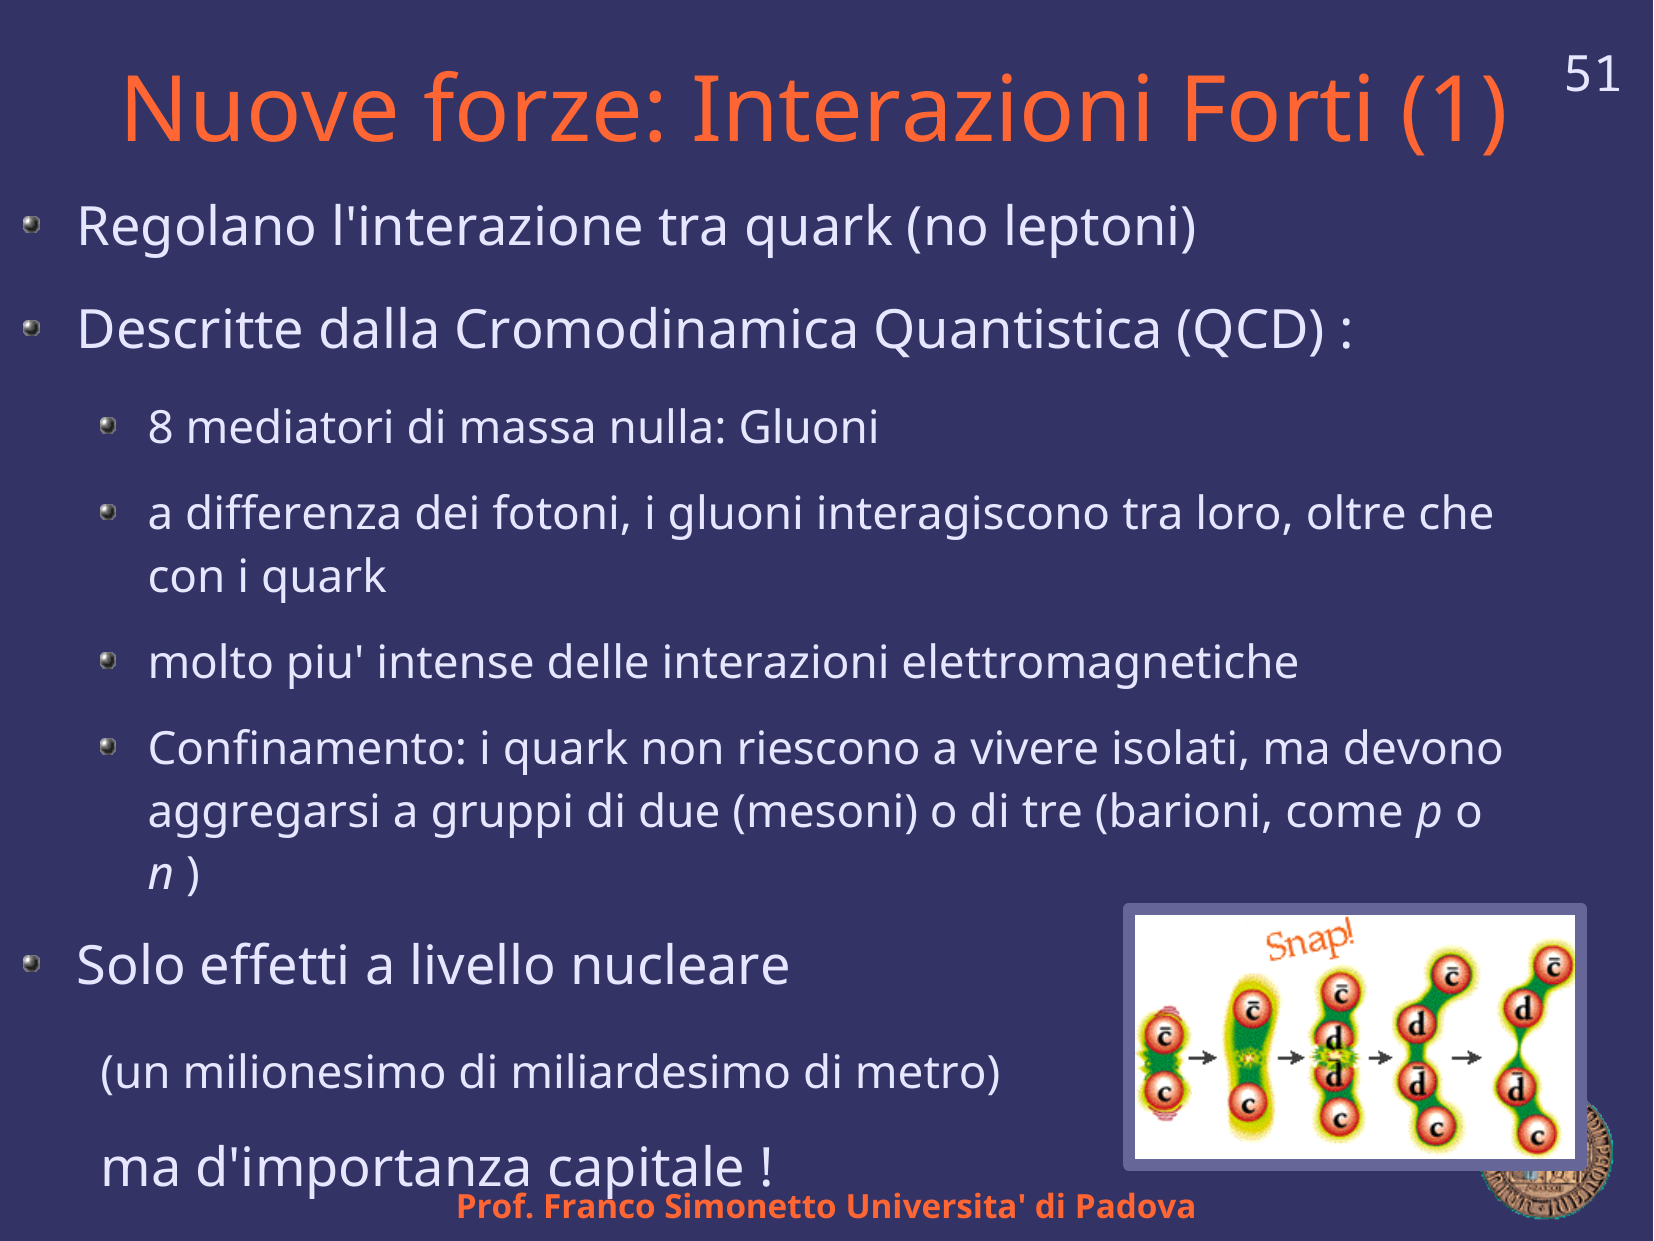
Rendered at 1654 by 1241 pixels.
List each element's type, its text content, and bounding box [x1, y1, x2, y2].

list Regolano l'interazione tra quark (no leptoni) Descritte dalla Cromodinamica Quantistica (QCD) : 8 mediatori di massa nulla: Gluoni a differenza dei fotoni, i gluoni interagiscono tra loro, oltre che con i quark molto piu' intense delle interazioni elettromagnetiche Confinamento: i quark non riescono a vivere isolati, ma devono aggregarsi a gruppi di due (mesoni) o di tre (barioni, come p o n ) Solo effetti a livello nucleare (un milionesimo di miliardesimo di metro) ma d'importanza capitale ! [5, 187, 1536, 1155]
picture [1134, 914, 1576, 1159]
picture [1479, 1087, 1613, 1221]
title Nuove forze: Interazioni Forti (1) [82, 55, 1571, 156]
